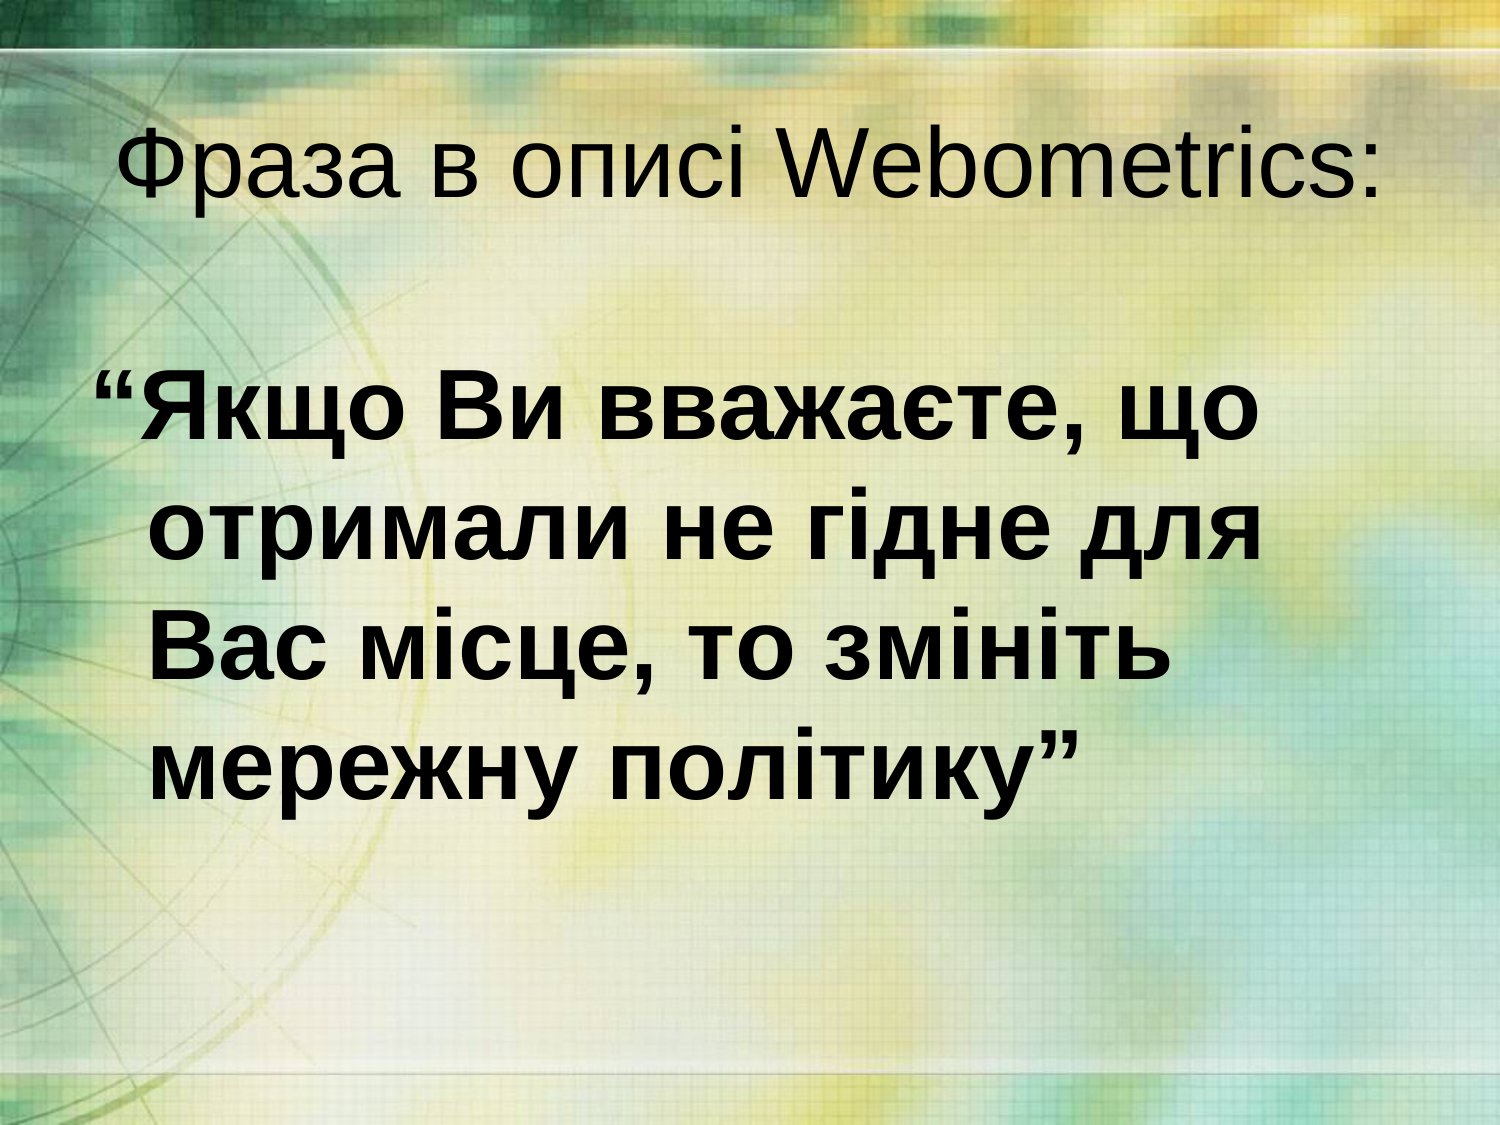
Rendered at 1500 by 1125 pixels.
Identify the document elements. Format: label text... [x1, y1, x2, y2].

picture [0, 0, 1500, 1125]
list Фраза в описі Webometrics: “Якщо Ви вважаєте, що отримали не гідне для Вас місце, то змініть мережну політику” [75, 90, 1426, 1005]
